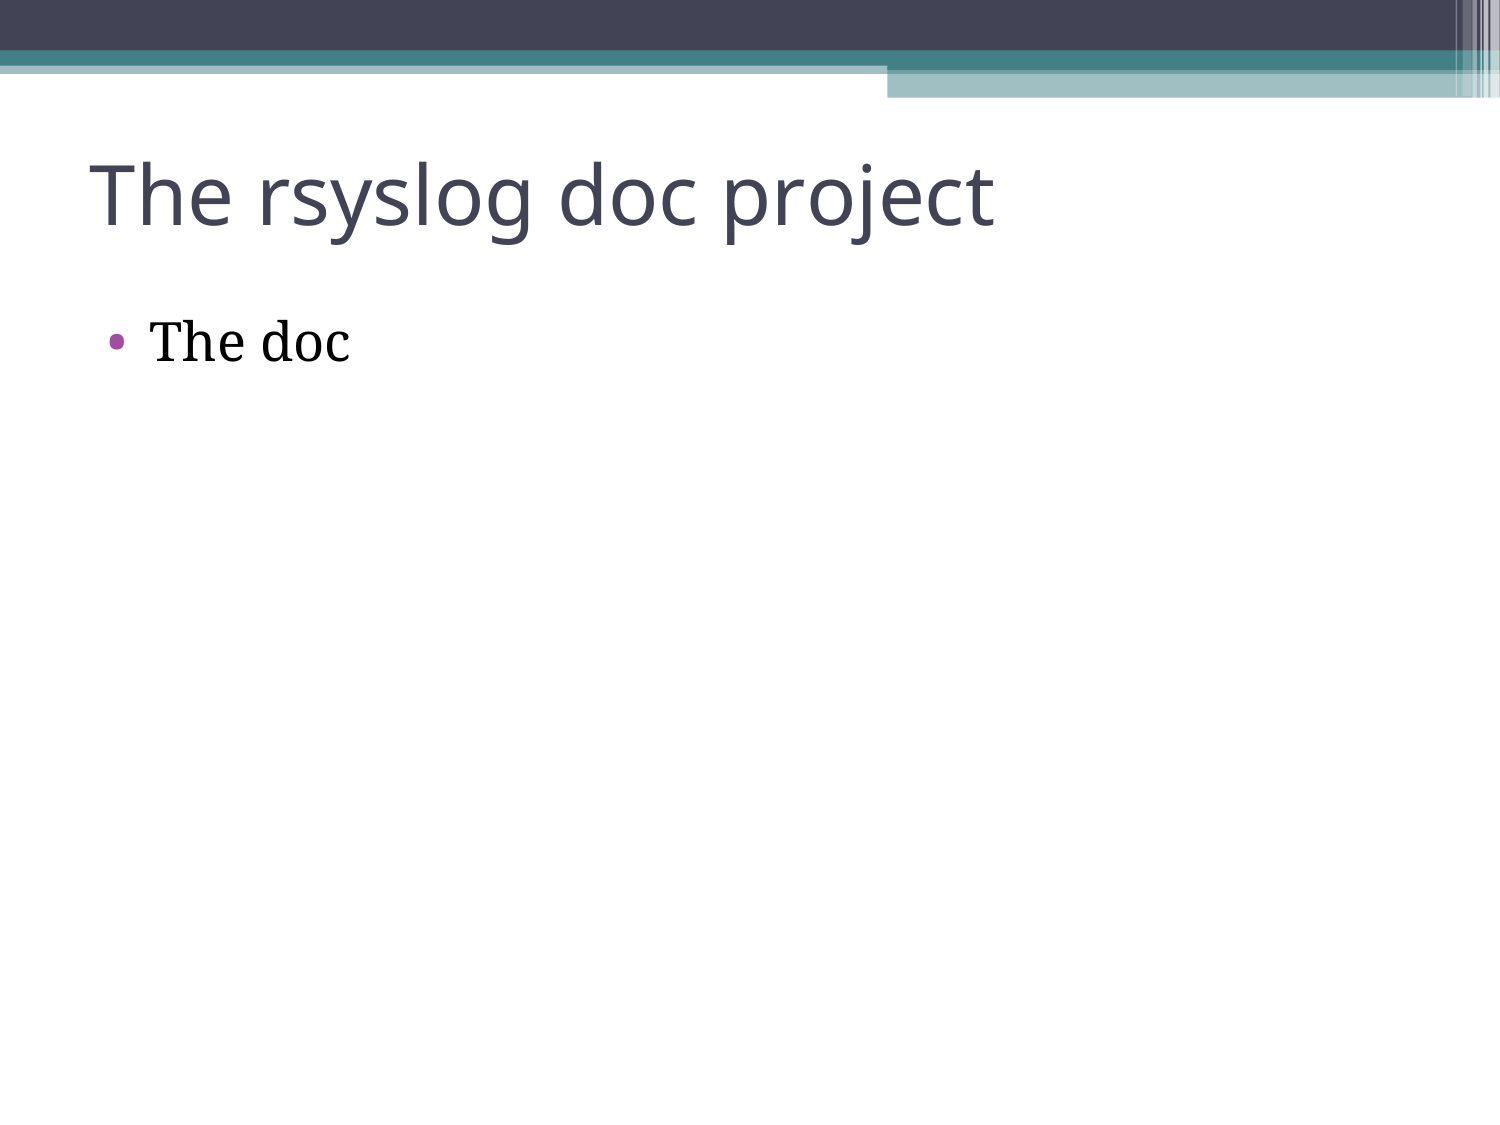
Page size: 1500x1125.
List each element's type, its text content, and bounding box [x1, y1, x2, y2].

list The doc [75, 299, 1426, 968]
title The rsyslog doc project [75, 84, 1426, 299]
